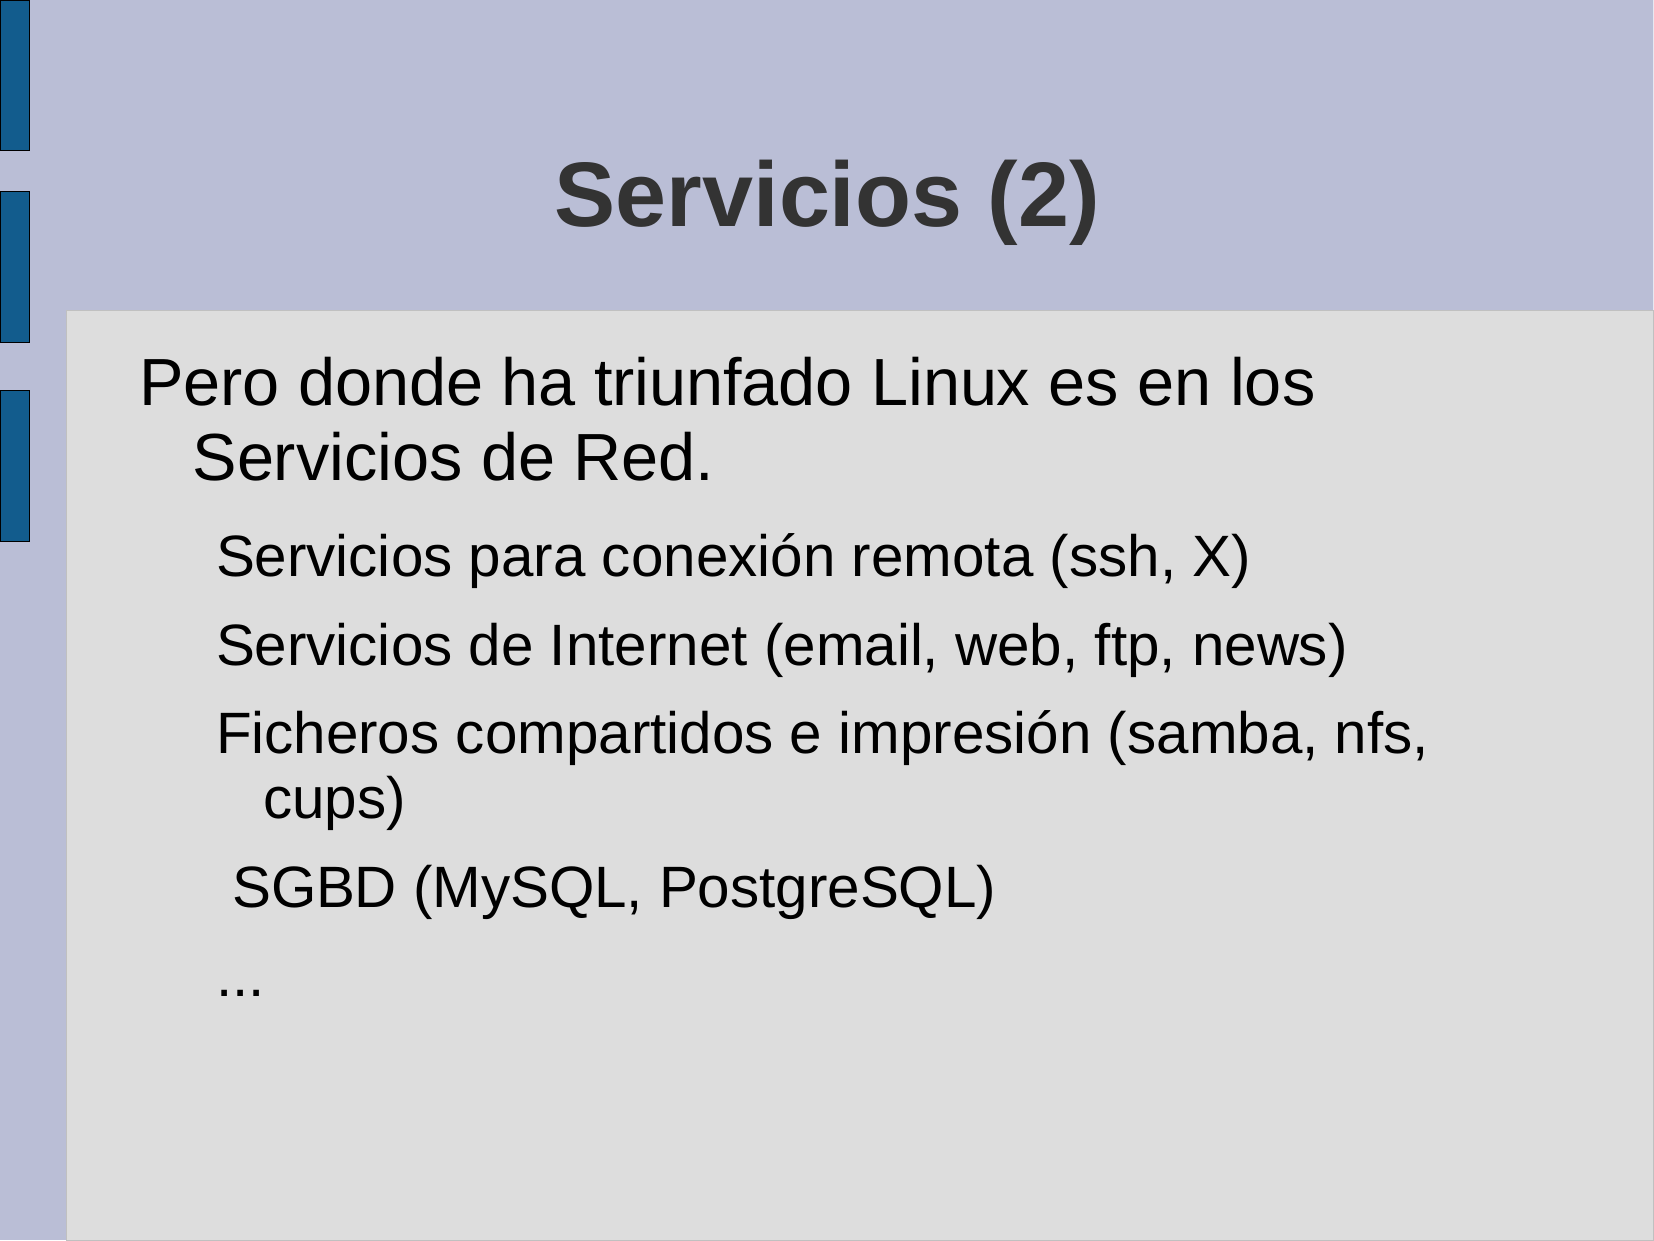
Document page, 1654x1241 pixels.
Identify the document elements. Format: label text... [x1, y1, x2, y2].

list Pero donde ha triunfado Linux es en los Servicios de Red. Servicios para conexión remota (ssh, X) Servicios de Internet (email, web, ftp, news) Ficheros compartidos e impresión (samba, nfs, cups) SGBD (MySQL, PostgreSQL) ... [121, 344, 1534, 1127]
title Servicios (2) [121, 91, 1534, 299]
